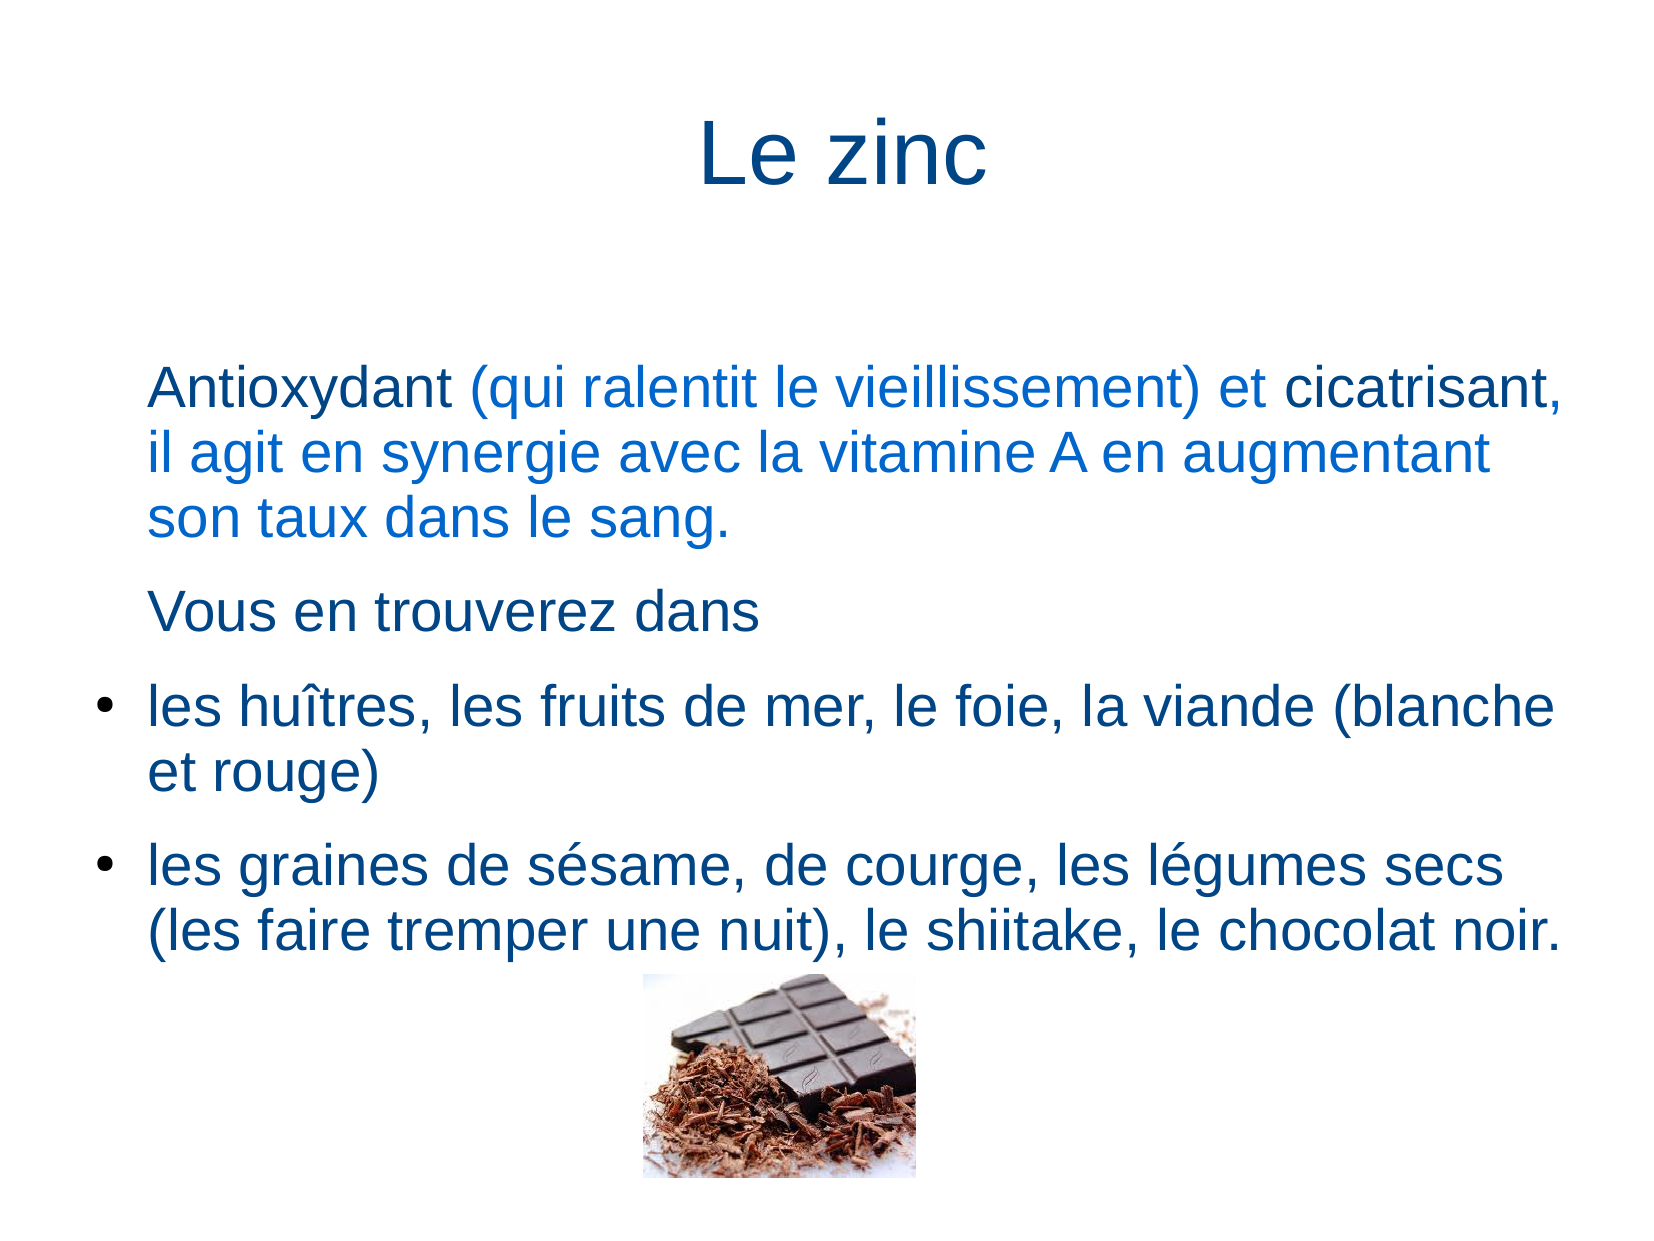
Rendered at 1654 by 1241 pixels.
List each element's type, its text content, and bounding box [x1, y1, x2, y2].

picture [643, 974, 916, 1178]
list Antioxydant (qui ralentit le vieillissement) et cicatrisant, il agit en synergie avec la vitamine A en augmentant son taux dans le sang. Vous en trouverez dans les huîtres, les fruits de mer, le foie, la viande (blanche et rouge) les graines de sésame, de courge, les légumes secs (les faire tremper une nuit), le shiitake, le chocolat noir. [76, 354, 1565, 1114]
title Le zinc [82, 49, 1571, 257]
